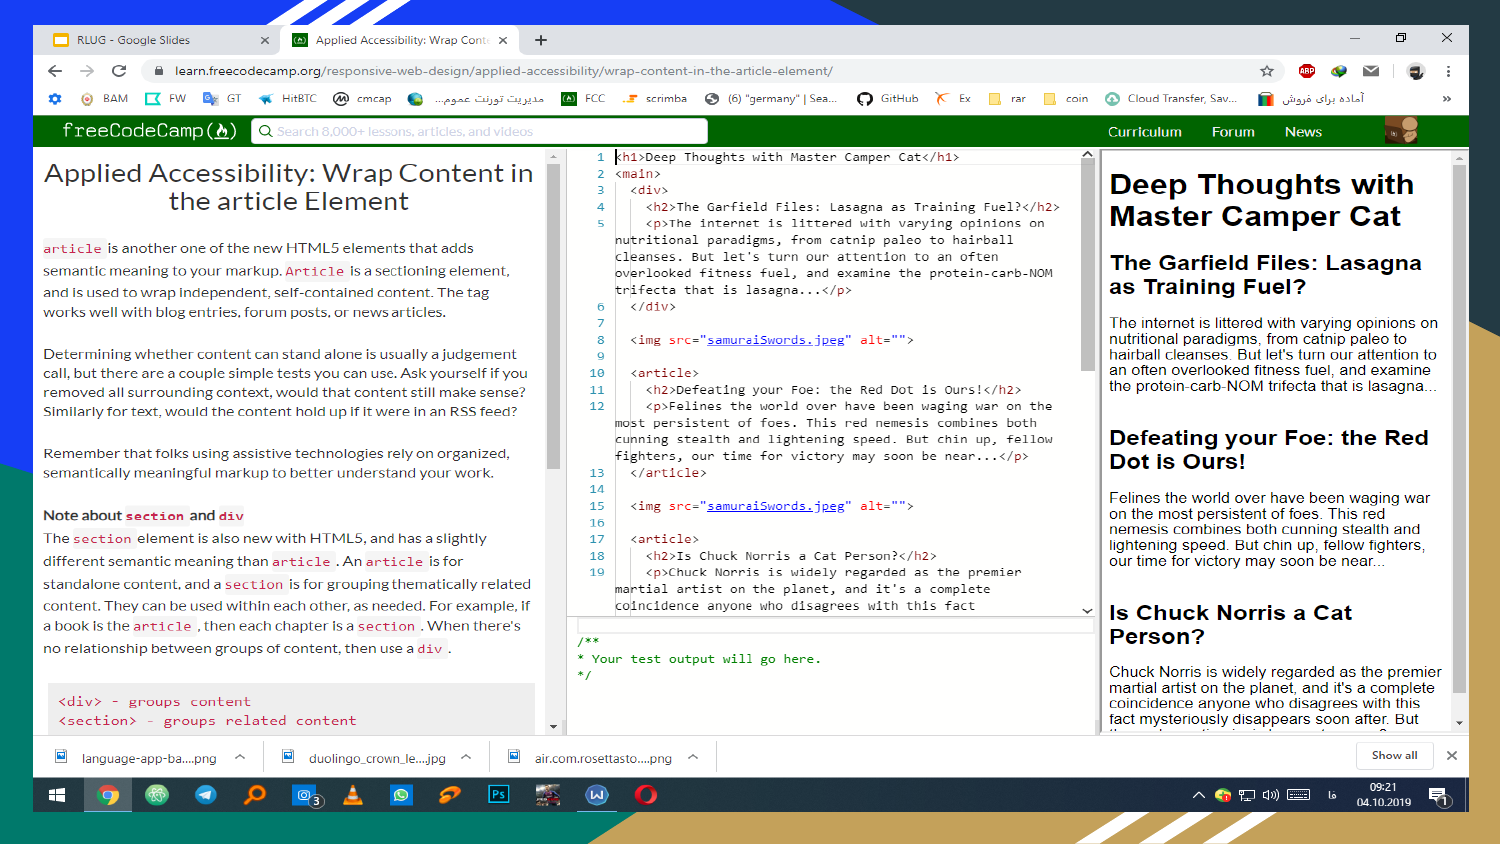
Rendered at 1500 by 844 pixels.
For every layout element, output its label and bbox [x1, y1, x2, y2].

picture [33, 25, 1469, 812]
